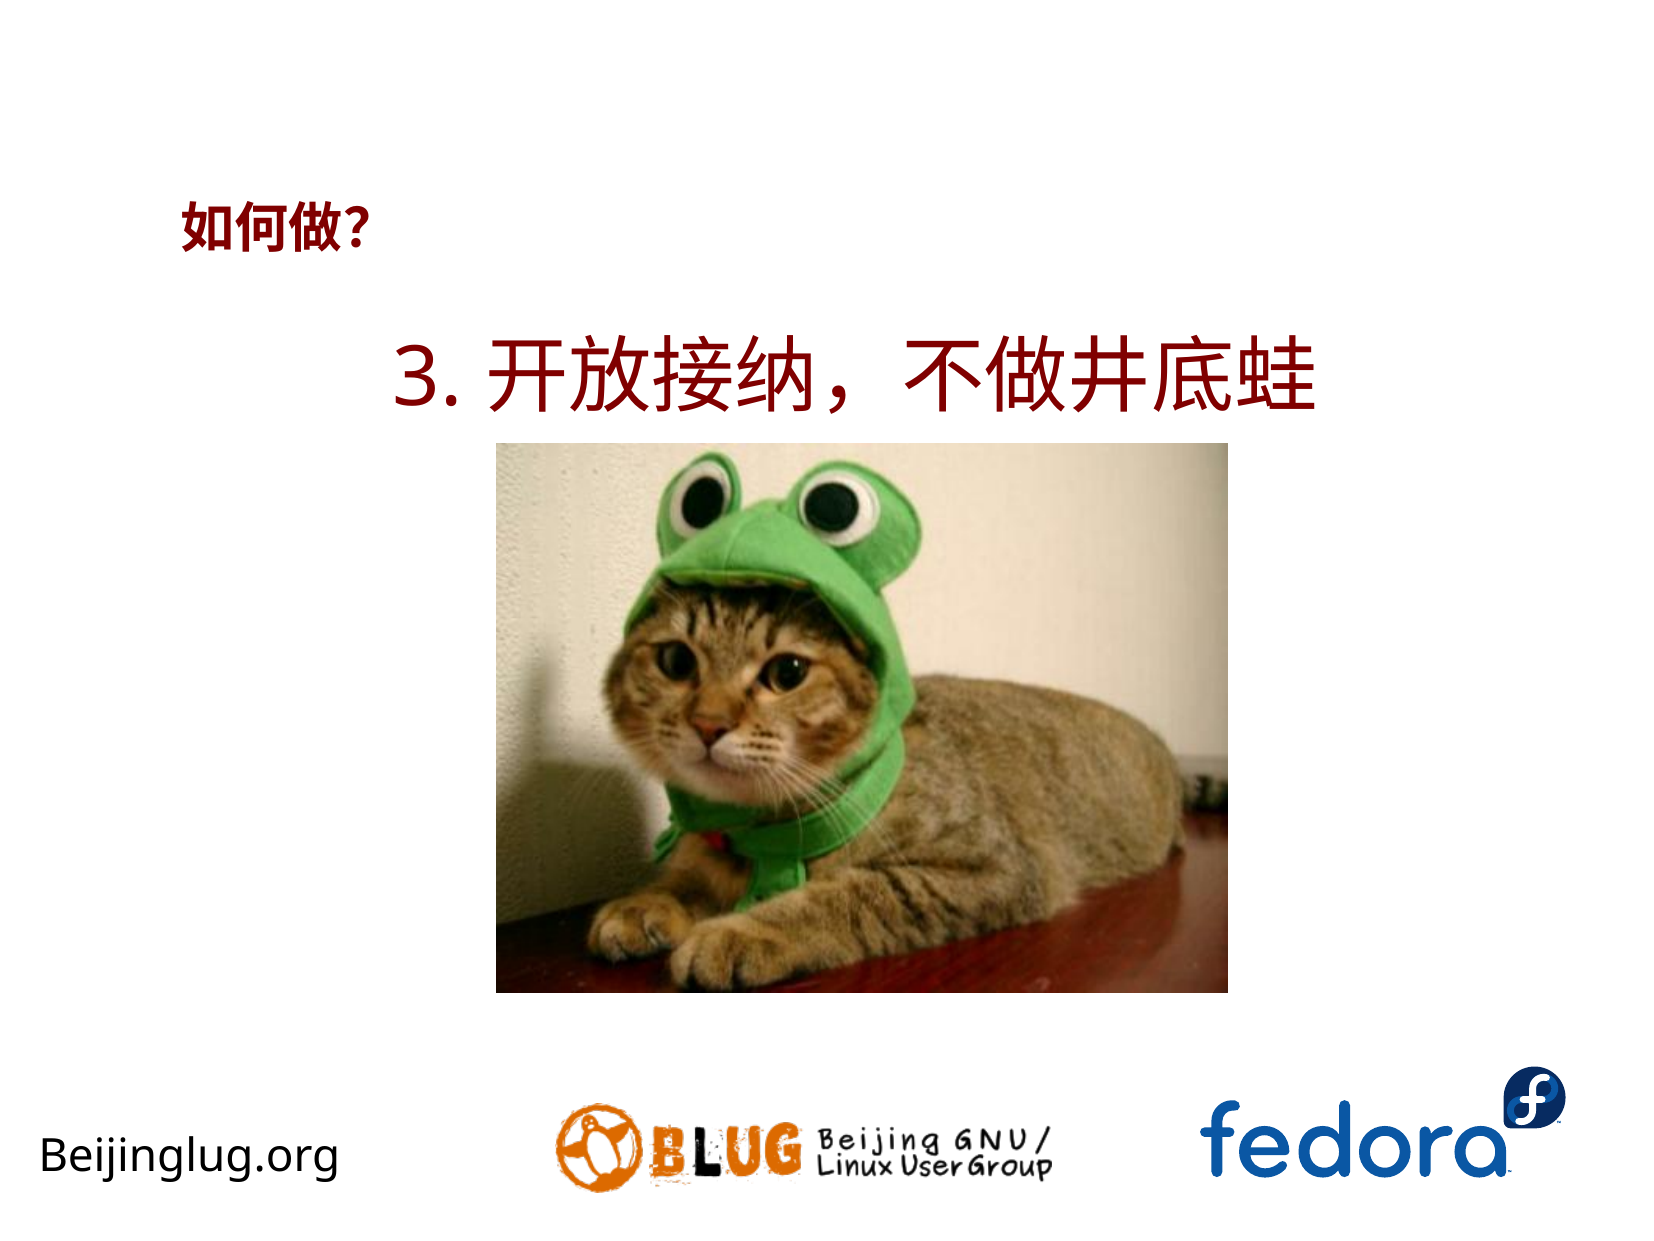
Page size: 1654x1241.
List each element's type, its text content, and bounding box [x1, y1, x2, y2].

picture [555, 1103, 1052, 1193]
picture [496, 443, 1228, 993]
text_box 3.开放接纳，不做井底蛙 [377, 301, 1339, 440]
text_box 如何做？ [165, 177, 422, 266]
